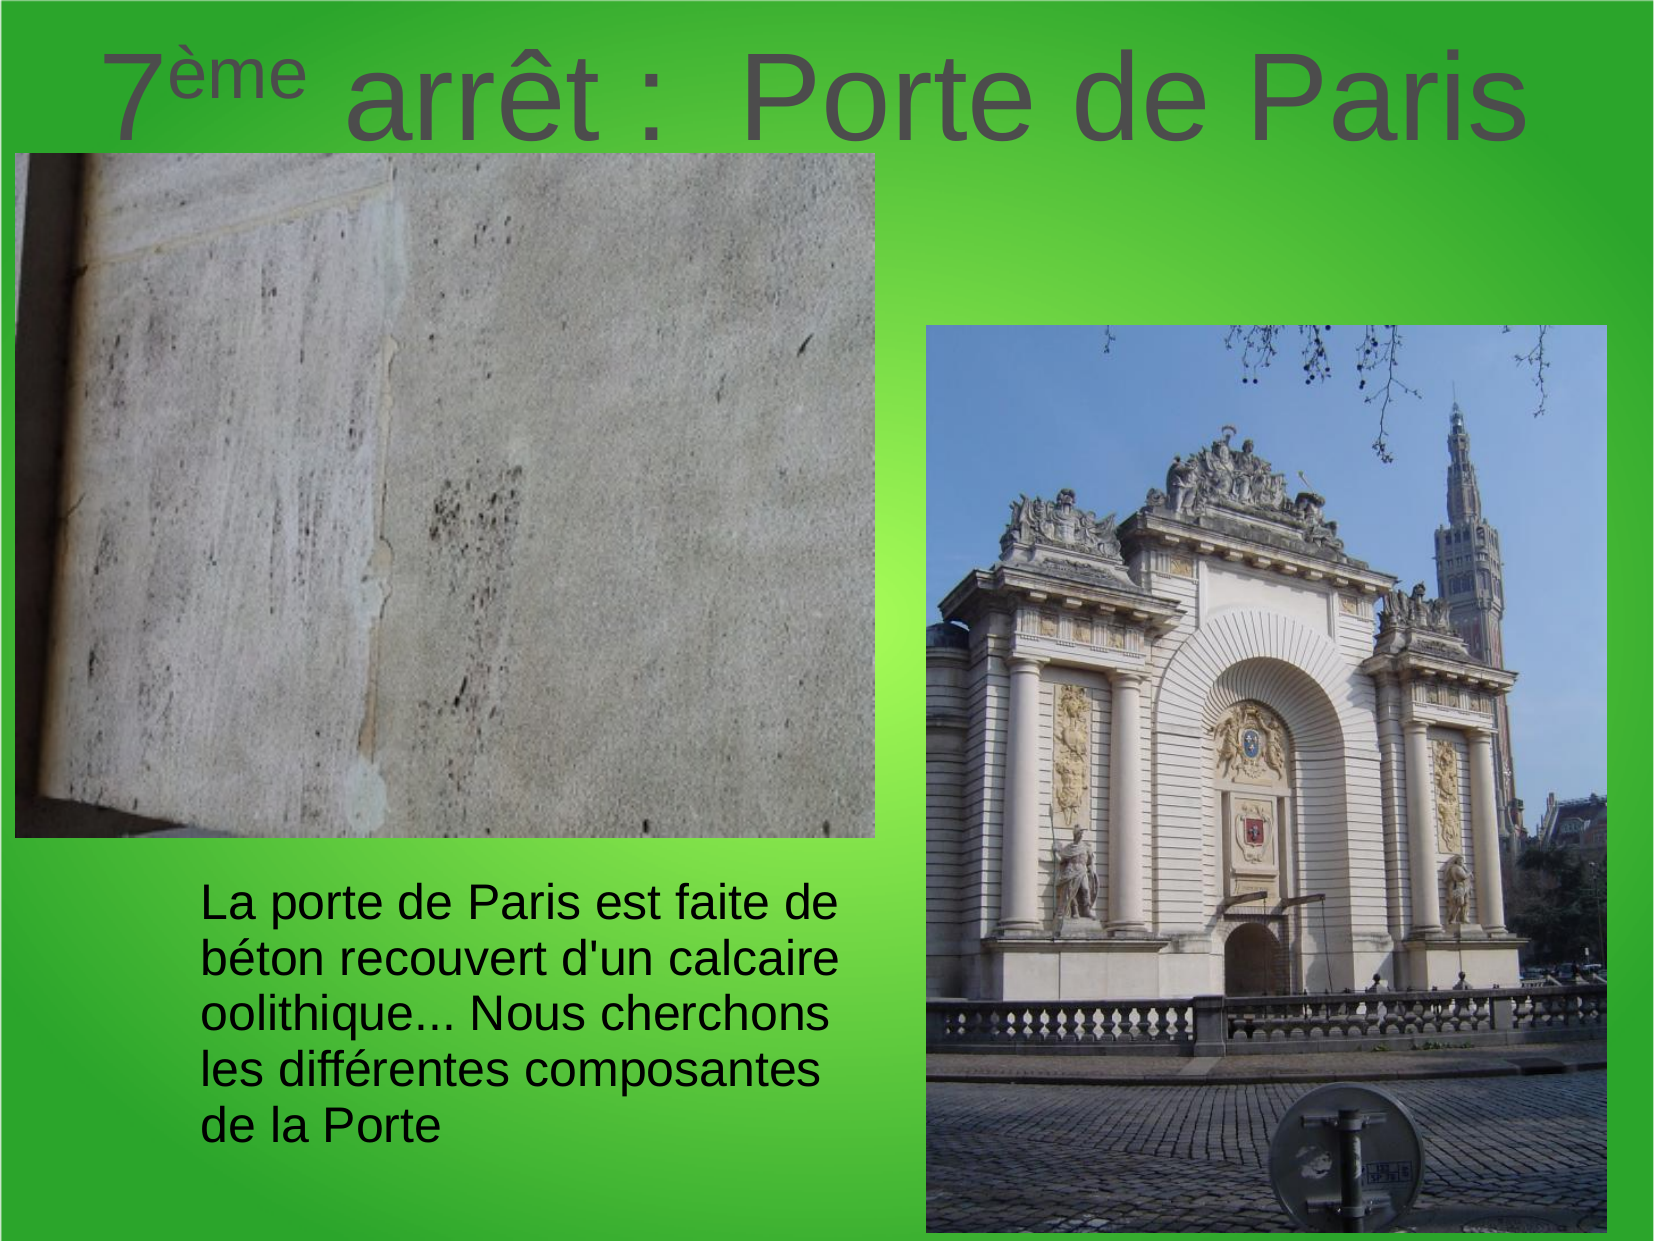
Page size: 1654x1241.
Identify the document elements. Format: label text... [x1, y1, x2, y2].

picture [0, 0, 1654, 1241]
list La porte de Paris est faite de béton recouvert d'un calcaire oolithique... Nous cherchons les différentes composantes de la Porte [129, 874, 857, 1158]
title 7ème arrêt : Porte de Paris [70, 0, 1560, 201]
